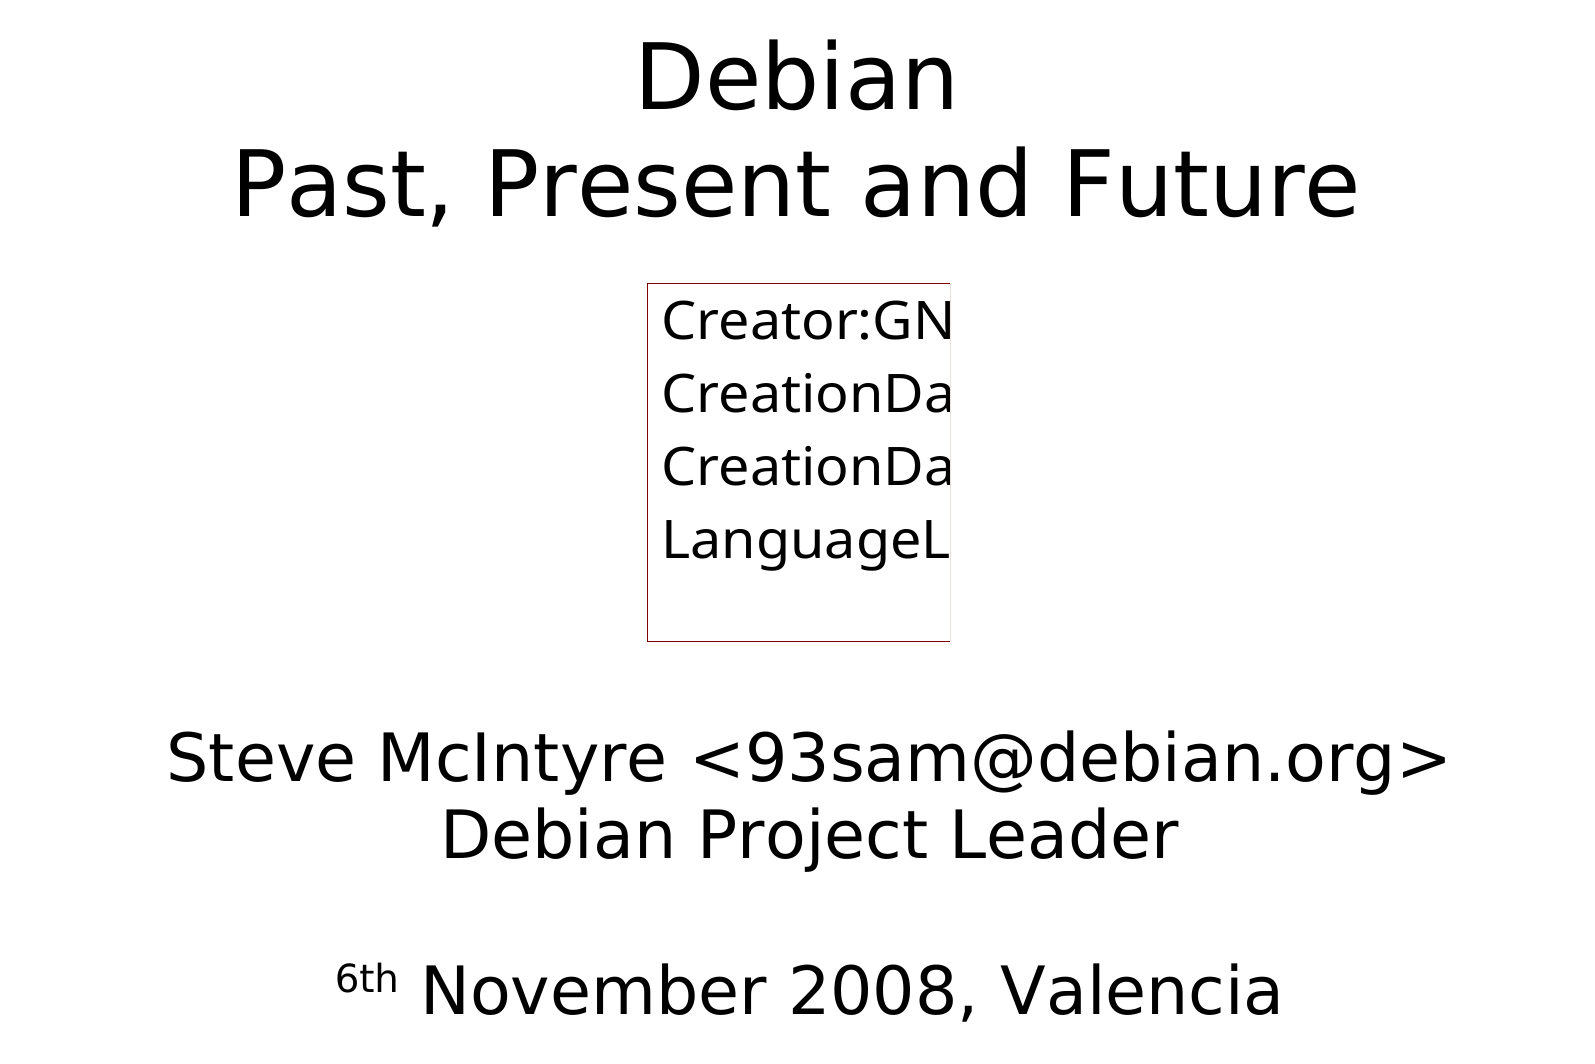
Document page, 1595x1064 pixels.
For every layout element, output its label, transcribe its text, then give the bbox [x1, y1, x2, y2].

subtitle Steve McIntyre <93sam@debian.org> Debian Project Leader 6th November 2008, Valencia [75, 624, 1510, 1064]
title Debian Past, Present and Future [79, 24, 1515, 239]
picture [643, 280, 951, 642]
